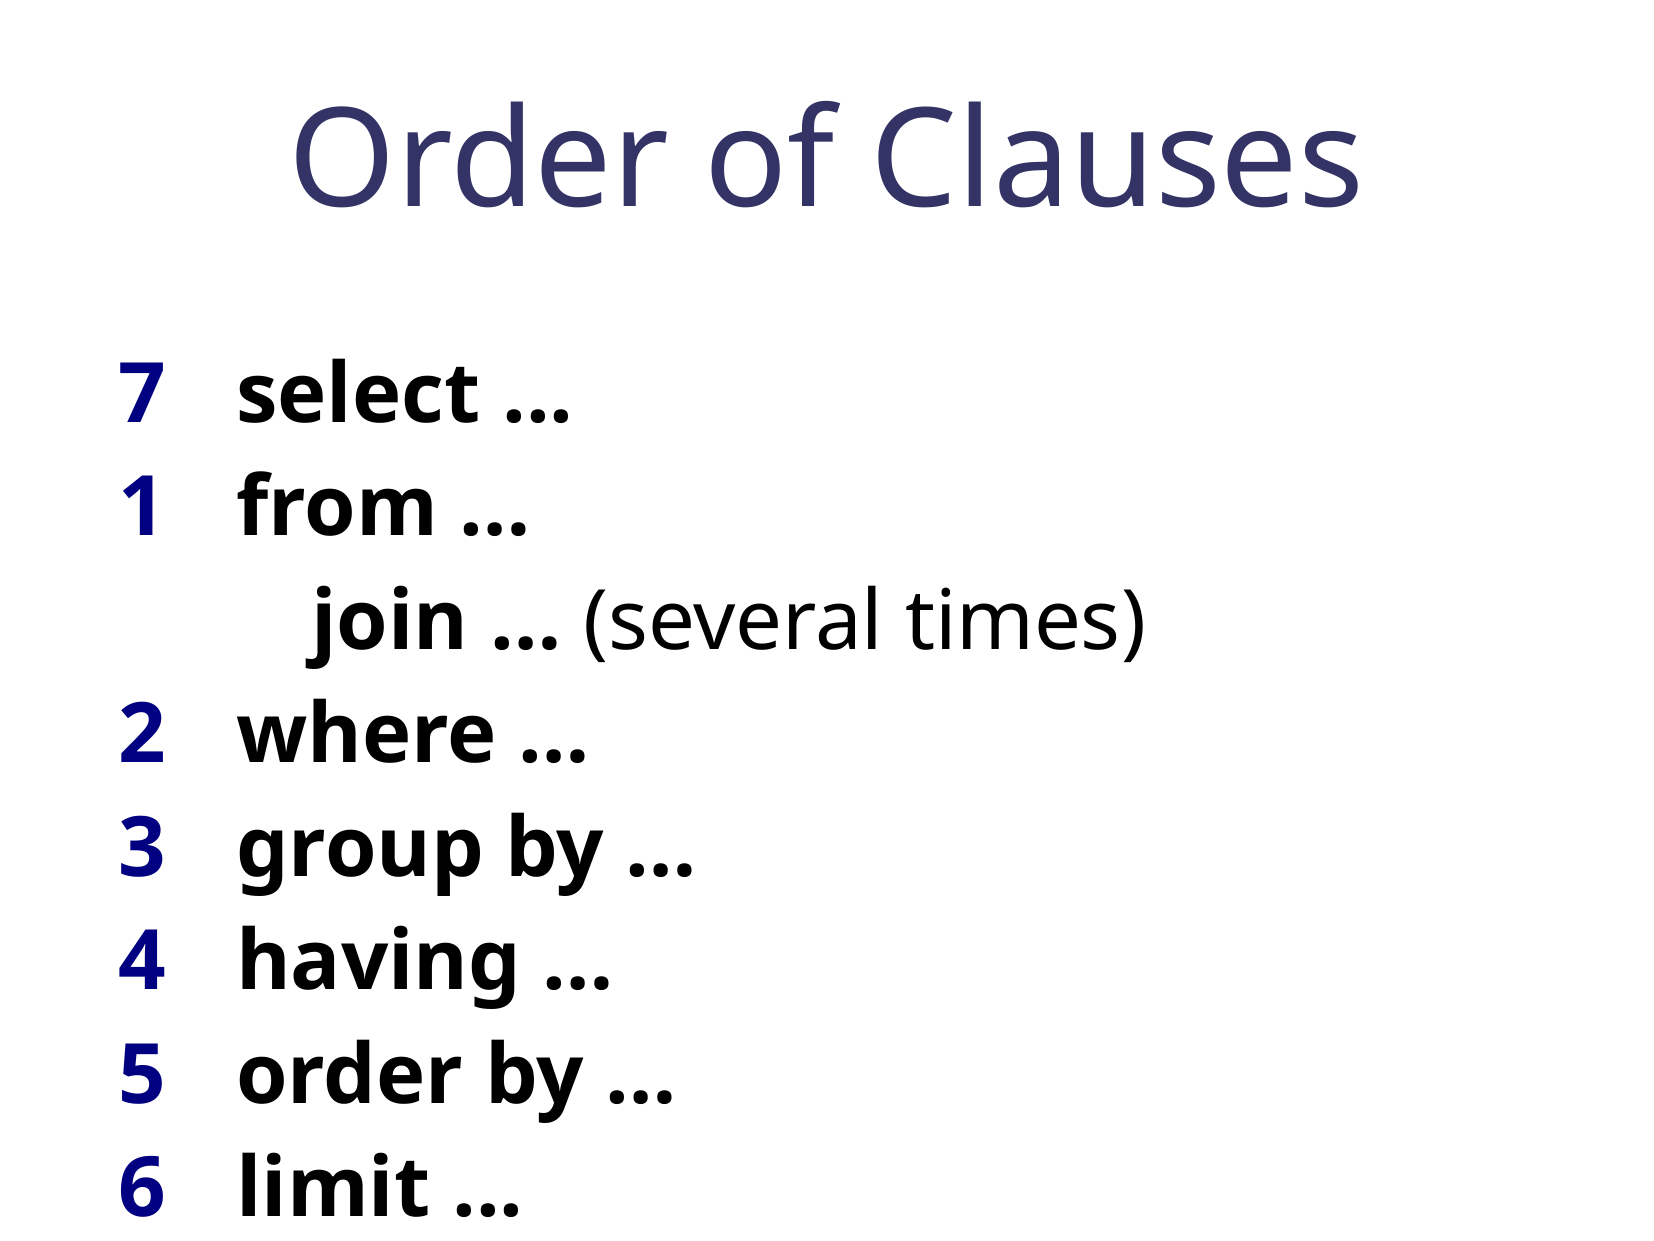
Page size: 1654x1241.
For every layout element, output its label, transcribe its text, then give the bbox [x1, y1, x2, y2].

text_box 7 1 2 3 4 5 6 [118, 333, 1565, 1152]
title Order of Clauses [82, 49, 1571, 257]
